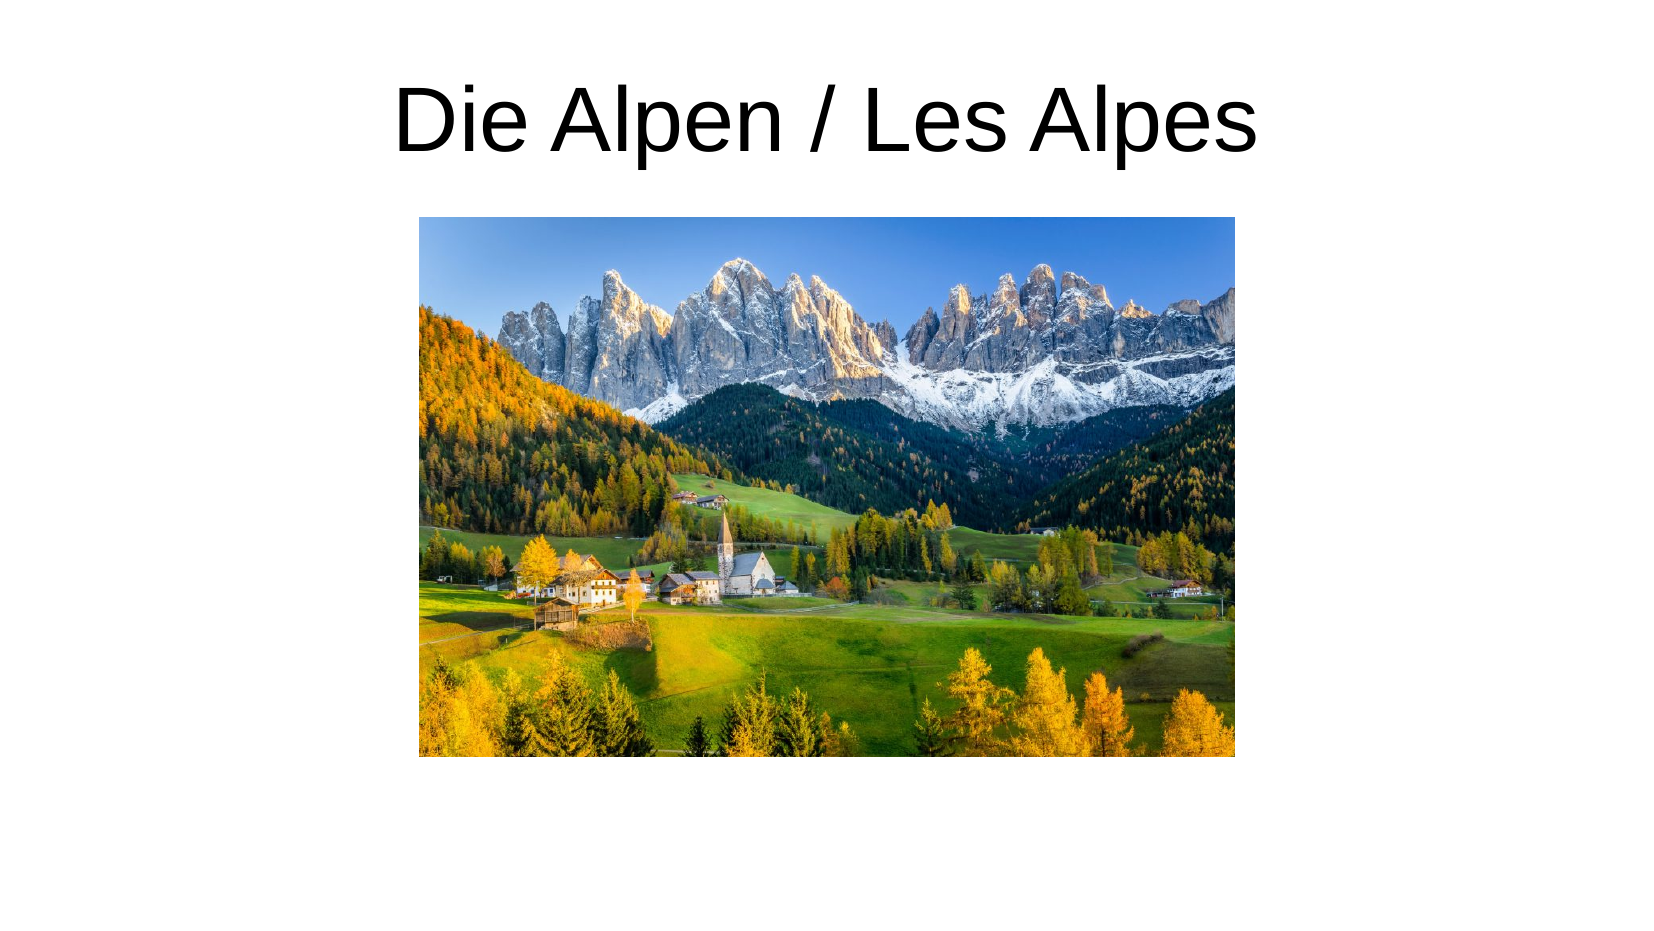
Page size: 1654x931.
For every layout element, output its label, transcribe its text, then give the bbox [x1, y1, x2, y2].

picture [419, 217, 1235, 758]
title Die Alpen / Les Alpes [82, 37, 1571, 193]
